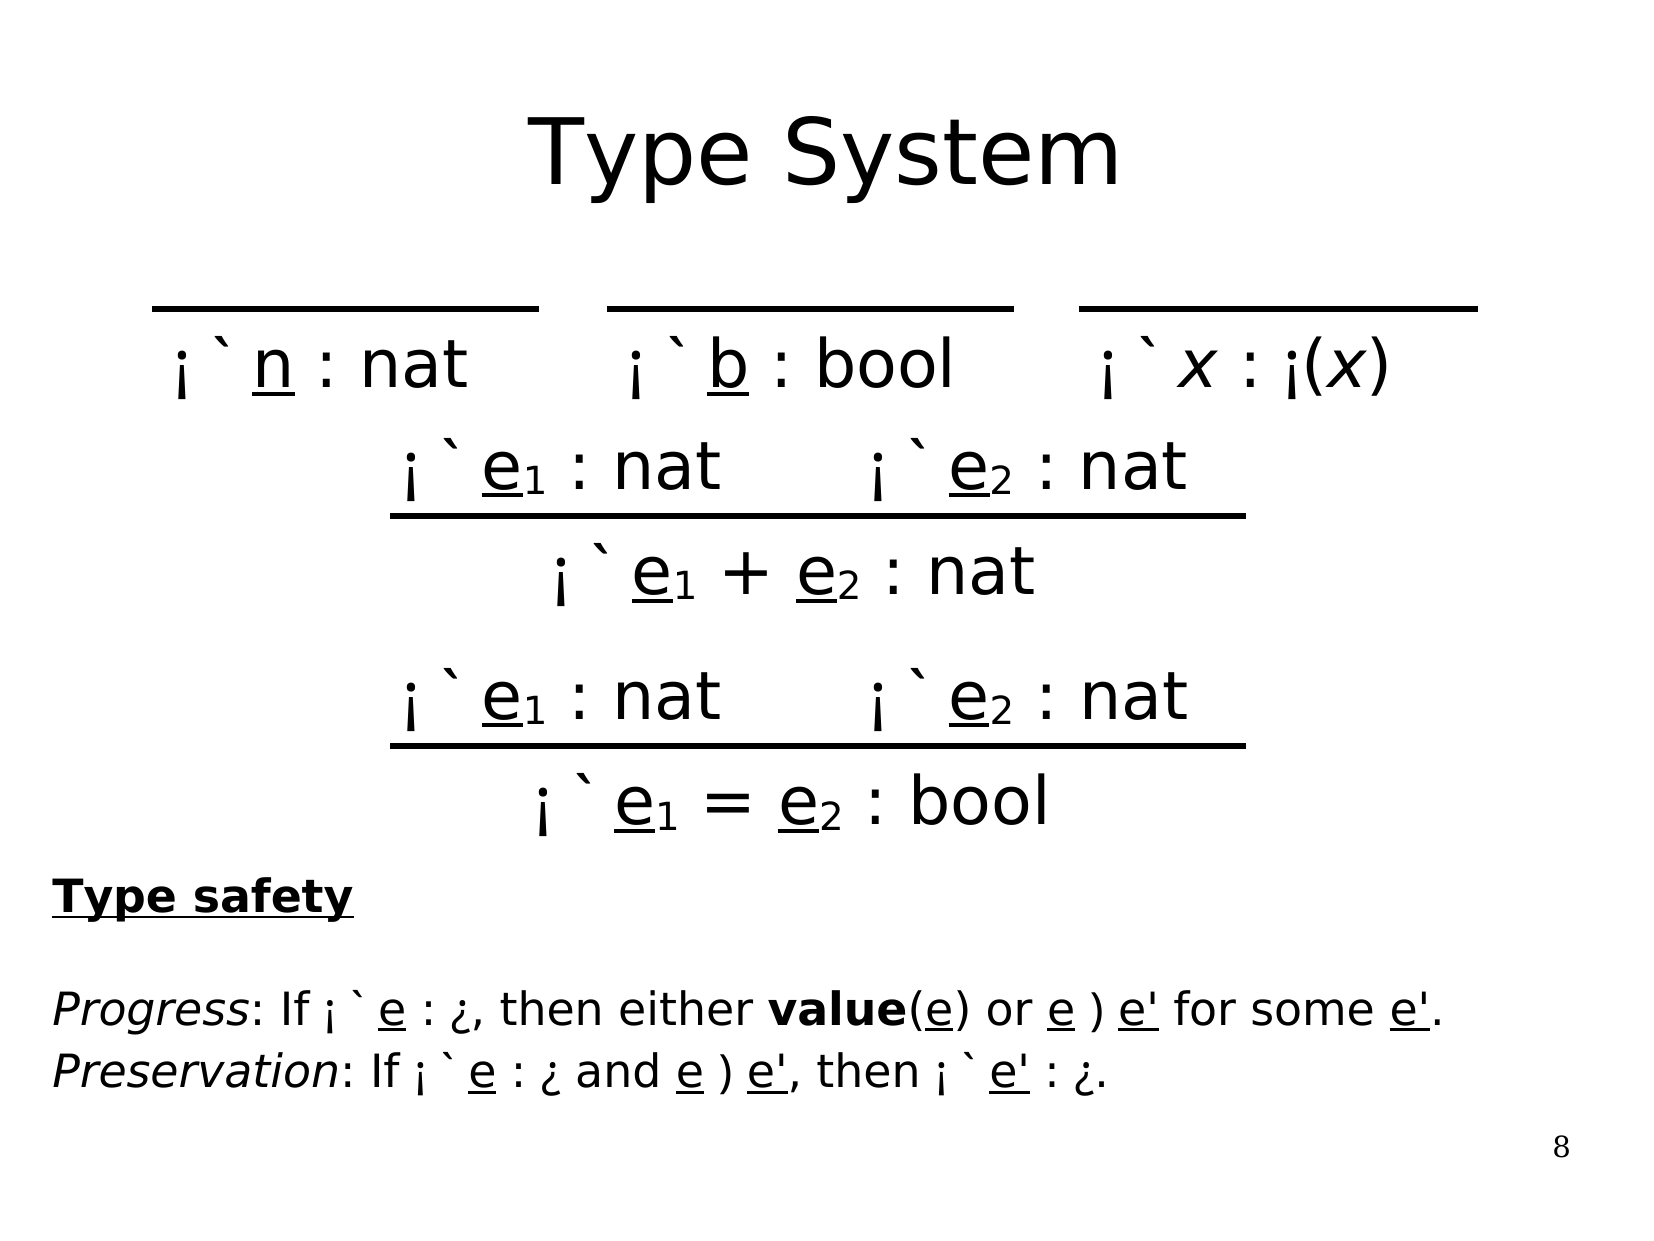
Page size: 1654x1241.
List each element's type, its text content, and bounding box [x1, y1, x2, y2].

text_box Type safety Progress: If ¡ ` e : ¿, then either value(e) or e ) e' for some e'. Preservation: If ¡ ` e : ¿ and e ) e', then ¡ ` e' : ¿. [37, 862, 1501, 1157]
text_box ¡ ` e1 : nat [387, 640, 854, 782]
text_box ¡ ` x : ¡(x) [1084, 309, 1525, 451]
text_box ¡ ` e1 : nat [387, 410, 800, 552]
text_box ¡ ` n : nat [158, 309, 599, 451]
text_box ¡ ` b : bool [612, 309, 1054, 451]
title Type System [82, 49, 1571, 257]
text_box ¡ ` e2 : nat [854, 410, 1266, 552]
text_box ¡ ` e1 + e2 : nat [537, 519, 1168, 640]
text_box ¡ ` e1 = e2 : bool [520, 782, 1150, 862]
text_box ¡ ` e2 : nat [854, 640, 1296, 782]
